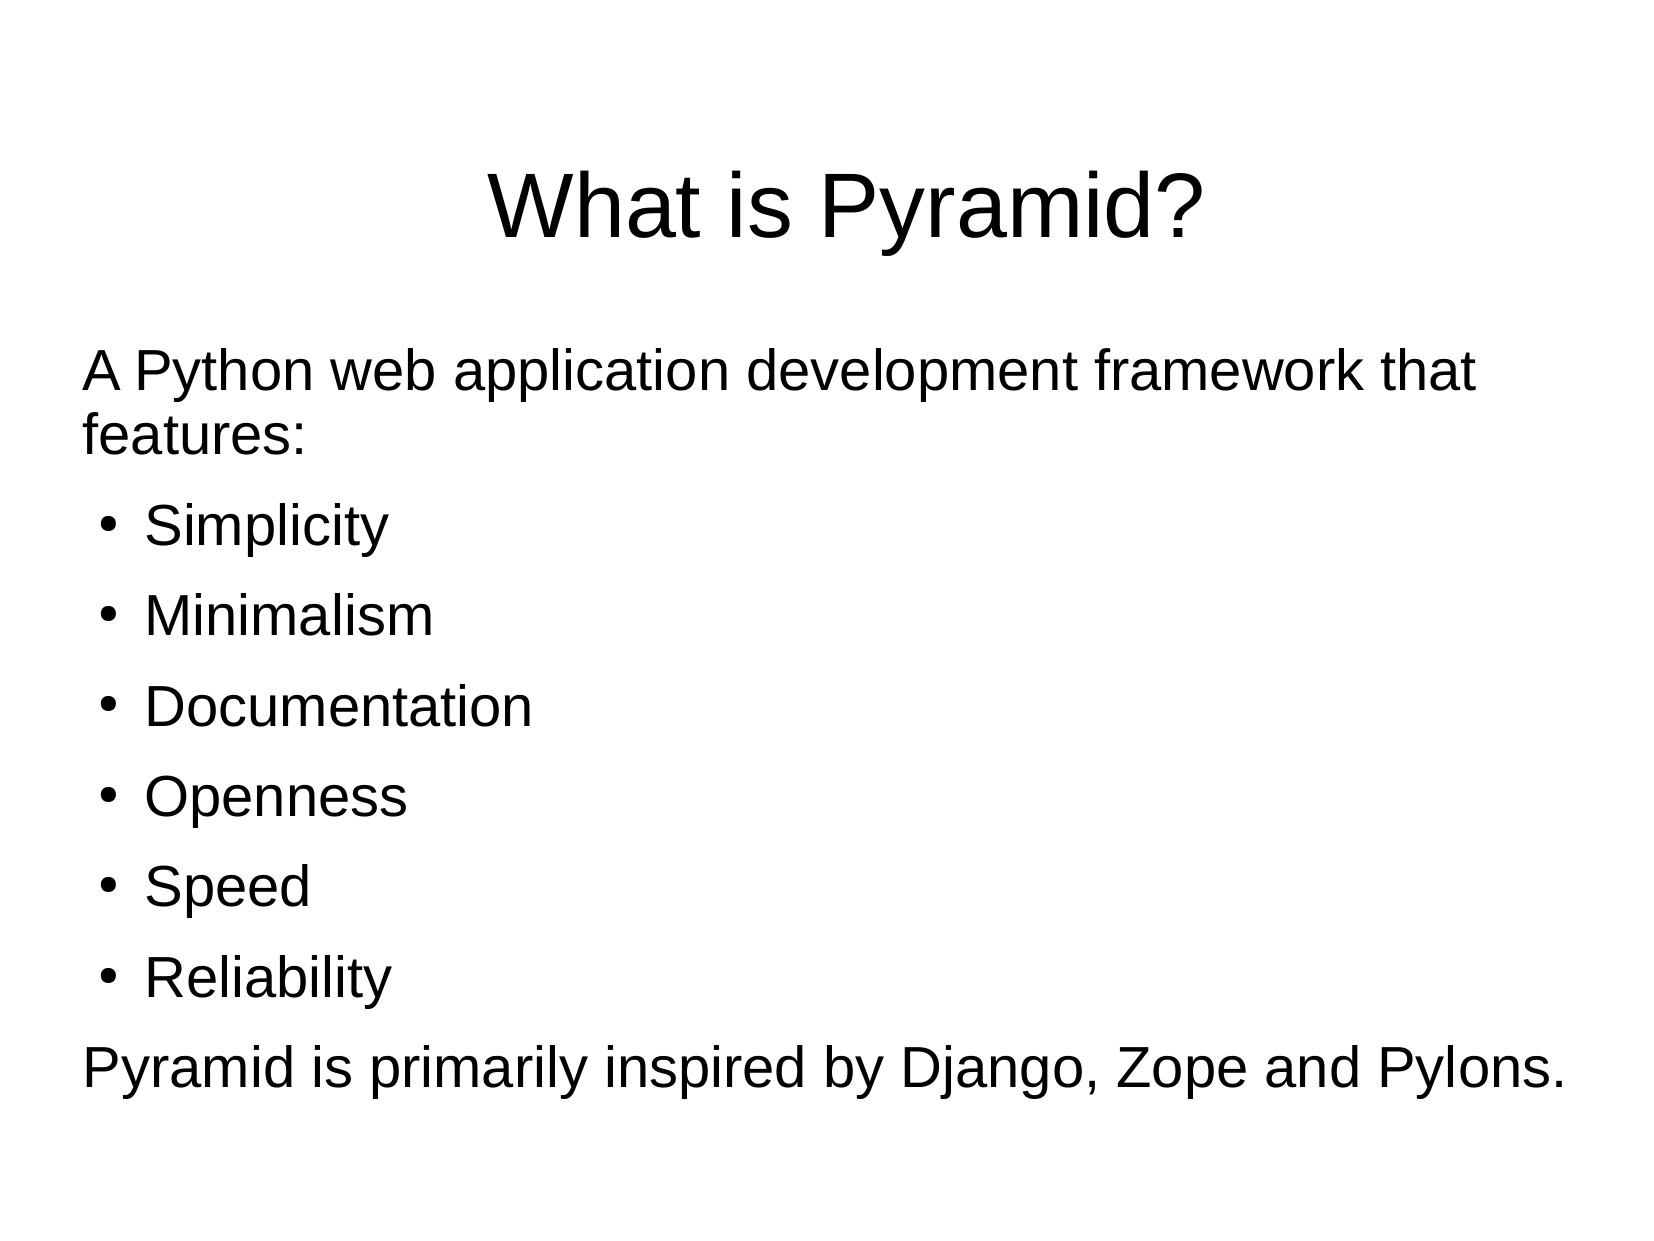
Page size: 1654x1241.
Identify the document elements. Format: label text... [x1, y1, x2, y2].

list A Python web application development framework that features: Simplicity Minimalism Documentation Openness Speed Reliability Pyramid is primarily inspired by Django, Zope and Pylons. [82, 337, 1571, 1157]
title What is Pyramid? [82, 112, 1612, 301]
